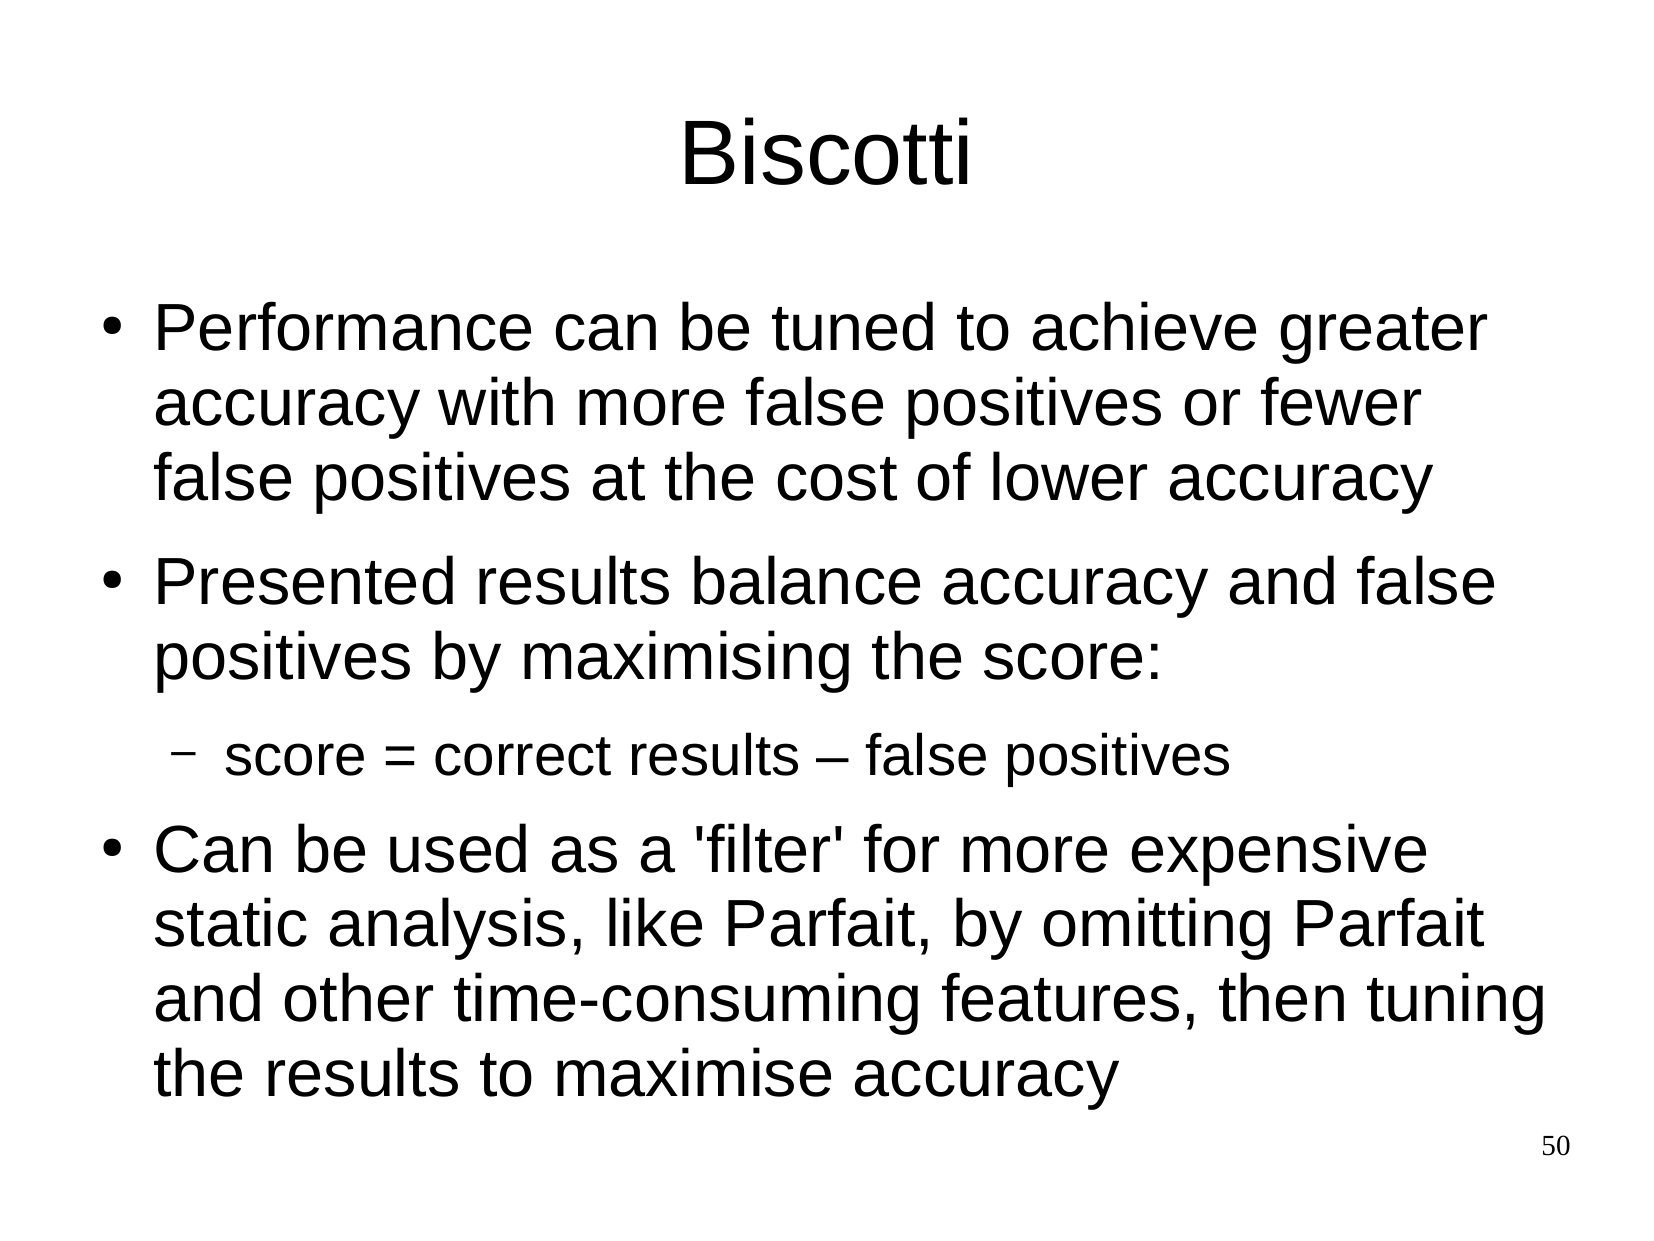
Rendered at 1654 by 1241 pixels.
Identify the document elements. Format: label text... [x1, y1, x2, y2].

title Biscotti [82, 49, 1571, 257]
list Performance can be tuned to achieve greater accuracy with more false positives or fewer false positives at the cost of lower accuracy Presented results balance accuracy and false positives by maximising the score: score = correct results – false positives Can be used as a 'filter' for more expensive static analysis, like Parfait, by omitting Parfait and other time-consuming features, then tuning the results to maximise accuracy [82, 290, 1571, 1111]
